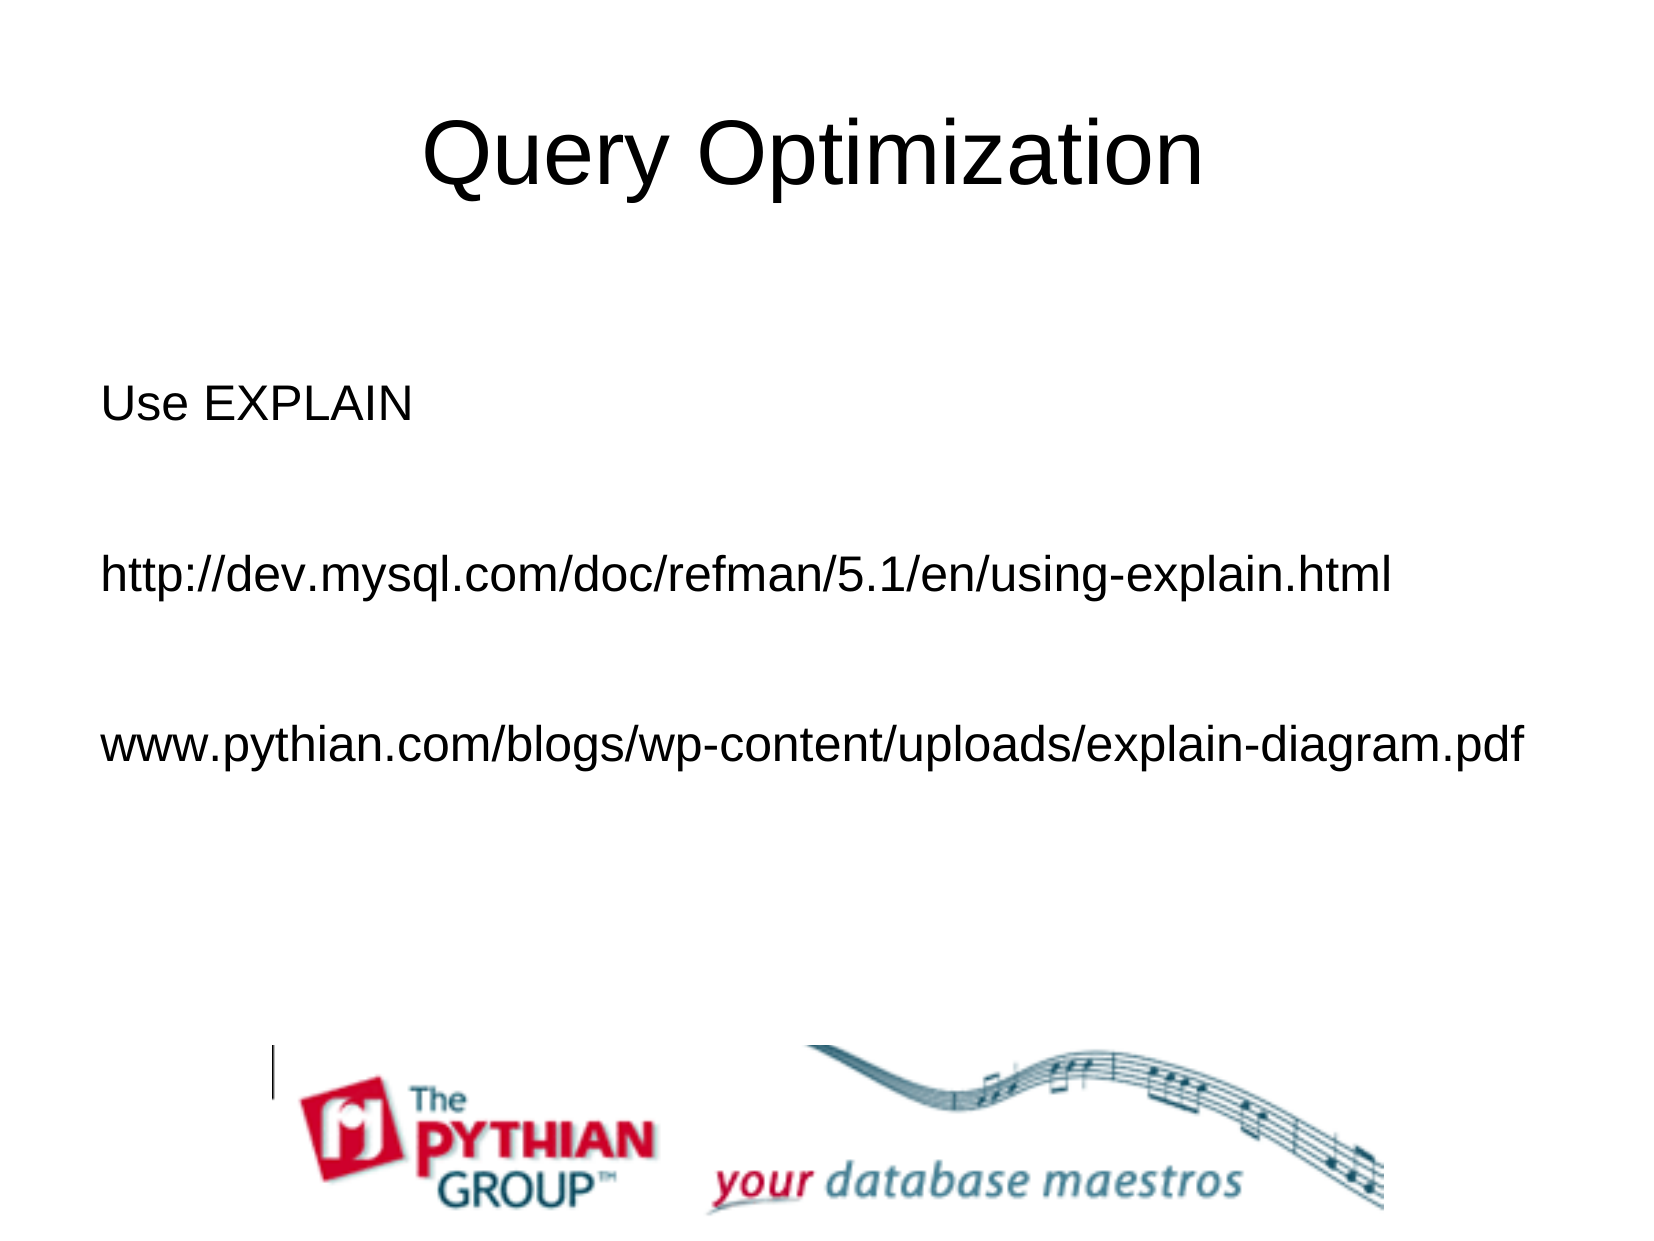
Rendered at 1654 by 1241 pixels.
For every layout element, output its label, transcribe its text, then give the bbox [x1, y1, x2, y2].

picture [272, 1094, 1384, 1241]
list Use EXPLAIN http://dev.mysql.com/doc/refman/5.1/en/using-explain.html www.pythian.com/blogs/wp-content/uploads/explain-diagram.pdf [82, 290, 1571, 1094]
title Query Optimization [82, 56, 1571, 250]
